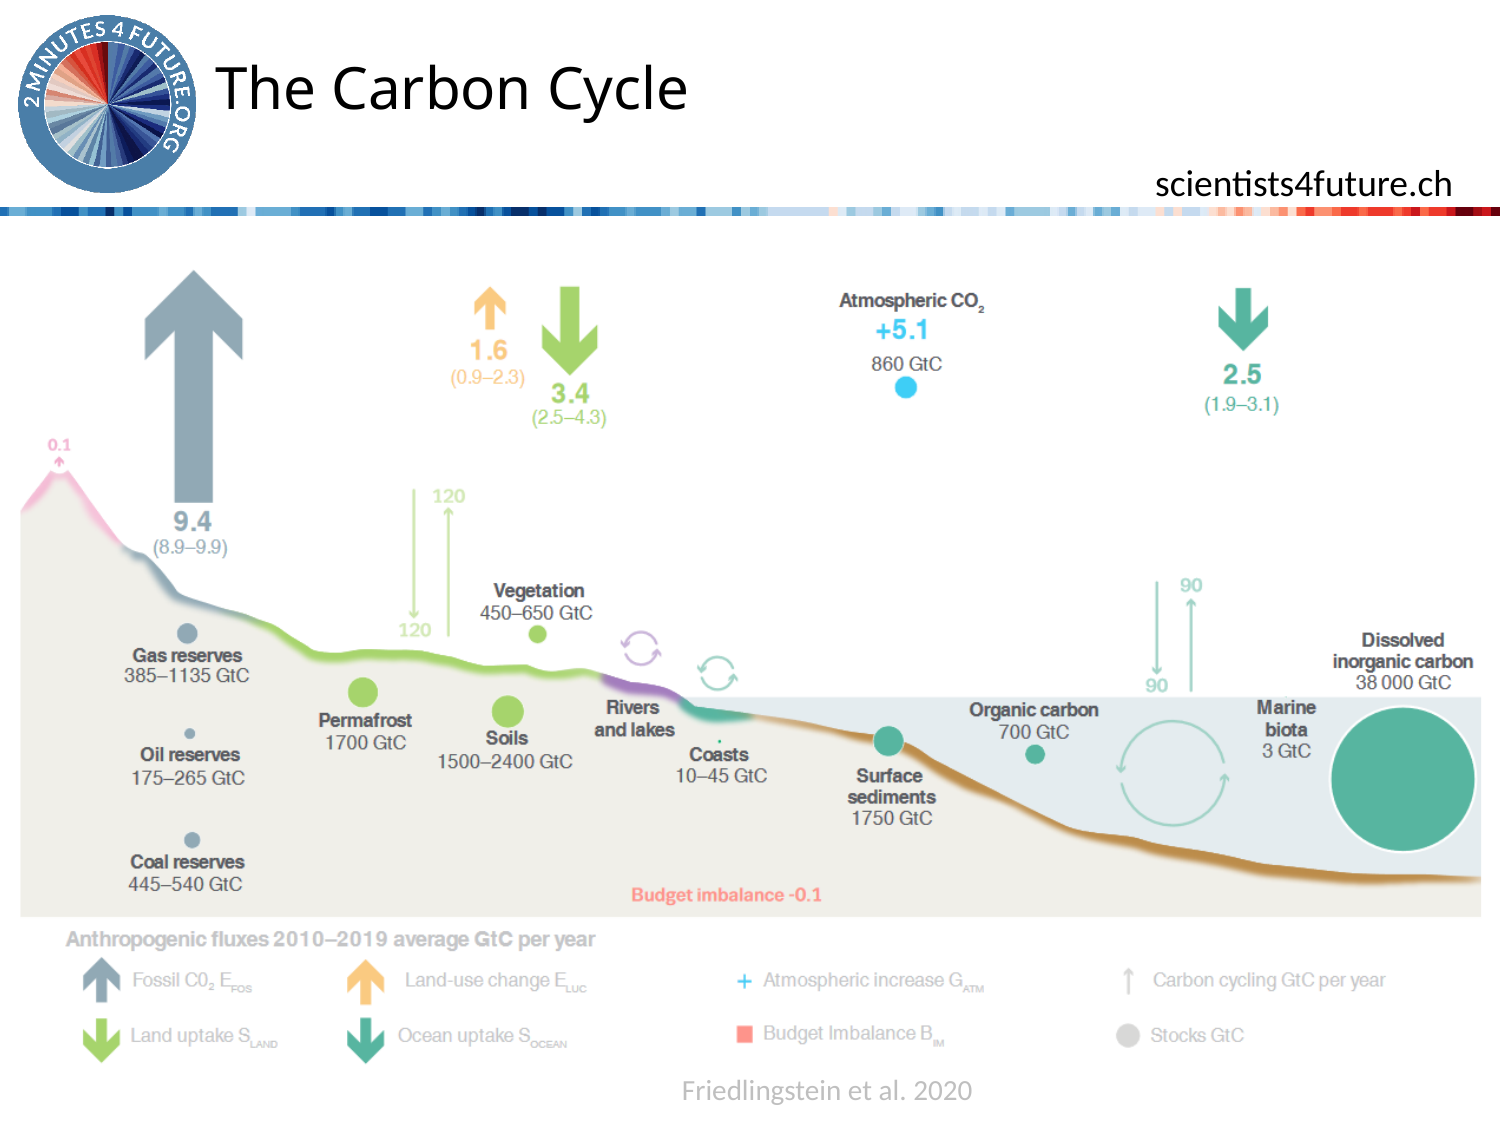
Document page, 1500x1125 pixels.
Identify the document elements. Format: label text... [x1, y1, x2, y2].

picture [18, 260, 1482, 1072]
picture [0, 207, 1500, 216]
picture [18, 15, 196, 193]
text_box Friedlingstein et al. 2020 [667, 1064, 988, 1115]
text_box The Carbon Cycle [200, 51, 1455, 157]
